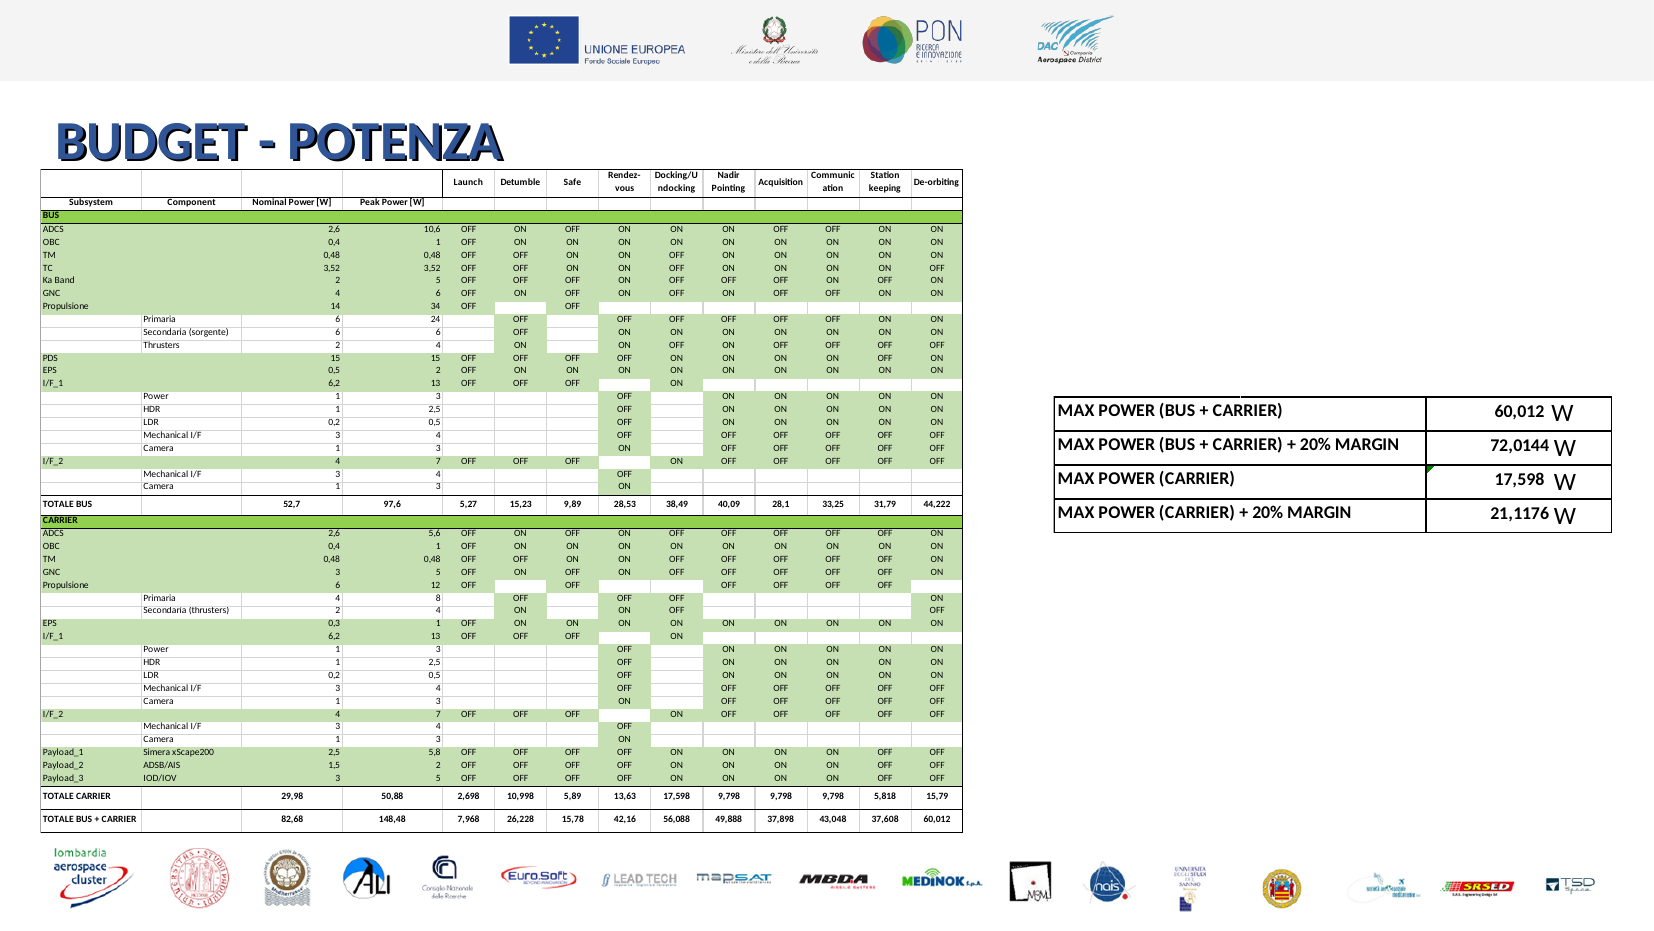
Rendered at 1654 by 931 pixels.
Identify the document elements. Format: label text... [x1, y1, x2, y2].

text_box BUDGET - POTENZA [40, 96, 524, 169]
text_box W [1539, 457, 1621, 492]
picture [0, 0, 1654, 81]
text_box W [1536, 389, 1619, 466]
picture [1053, 396, 1539, 534]
text_box W [1539, 492, 1621, 568]
picture [54, 848, 1595, 931]
text_box W [1539, 423, 1613, 457]
picture [40, 169, 964, 834]
